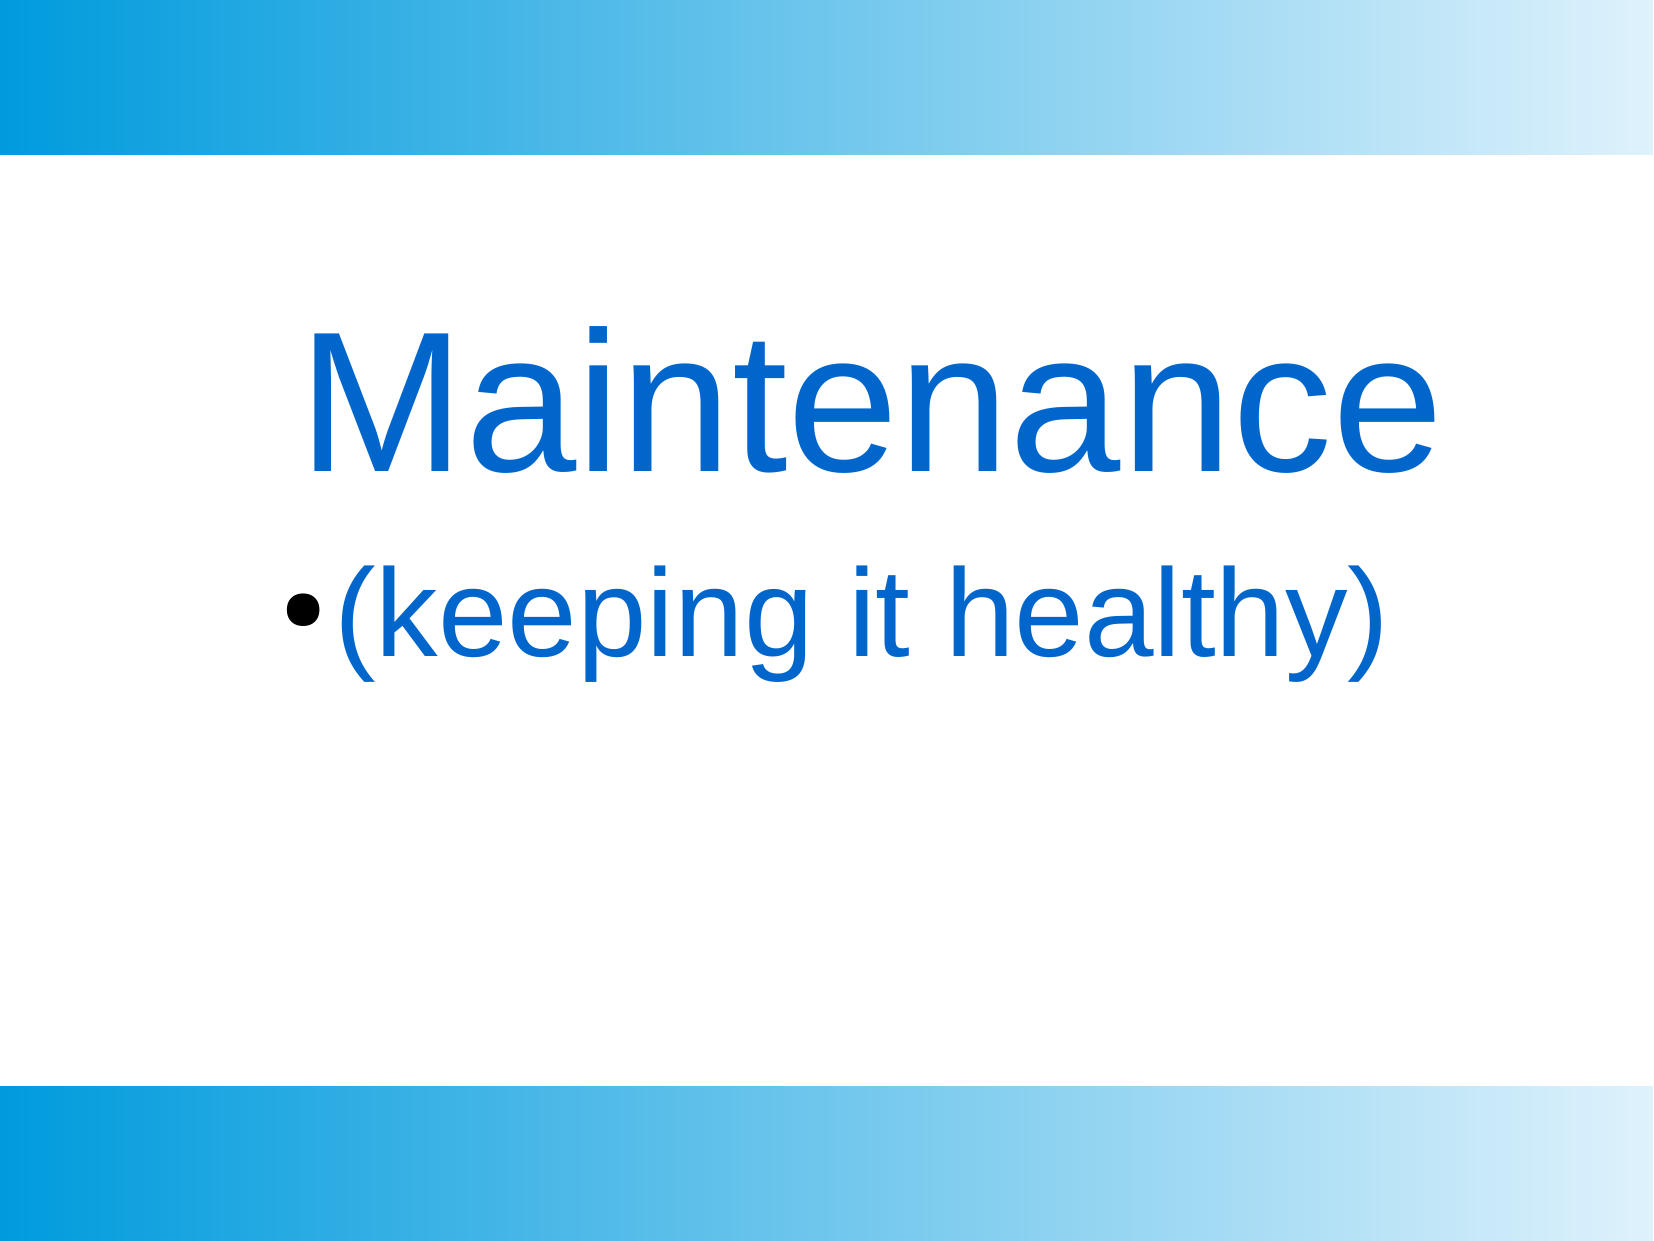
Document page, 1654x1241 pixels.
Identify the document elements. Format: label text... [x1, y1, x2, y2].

list Maintenance (keeping it healthy) [82, 290, 1571, 1010]
